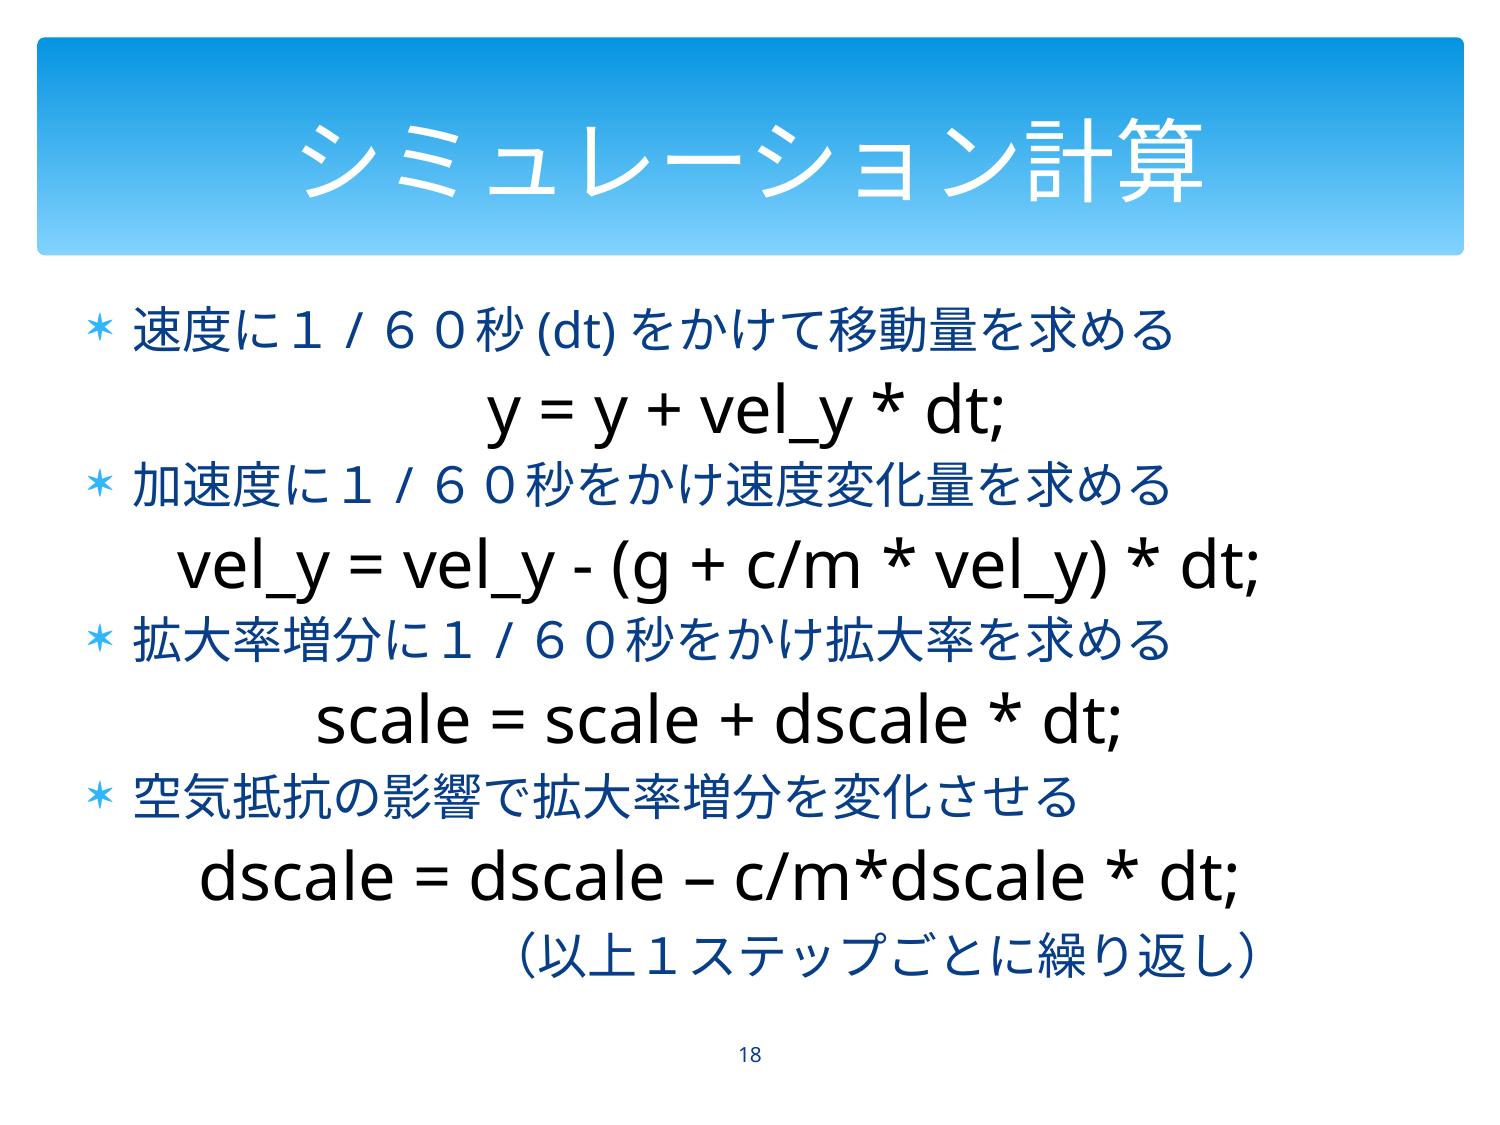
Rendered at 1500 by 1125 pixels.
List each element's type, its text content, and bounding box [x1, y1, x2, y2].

text_box [654, 1025, 846, 1086]
list 速度に１/６０秒(dt)をかけて移動量を求める y = y + vel_y * dt; 加速度に１/６０秒をかけ速度変化量を求める vel_y = vel_y - (g + c/m * vel_y) * dt; 拡大率増分に１/６０秒をかけ拡大率を求める scale = scale + dscale * dt; 空気抵抗の影響で拡大率増分を変化させる dscale = dscale – c/m*dscale * dt; （以上１ステップごとに繰り返し） [72, 297, 1420, 1048]
title シミュレーション計算 [75, 55, 1426, 262]
